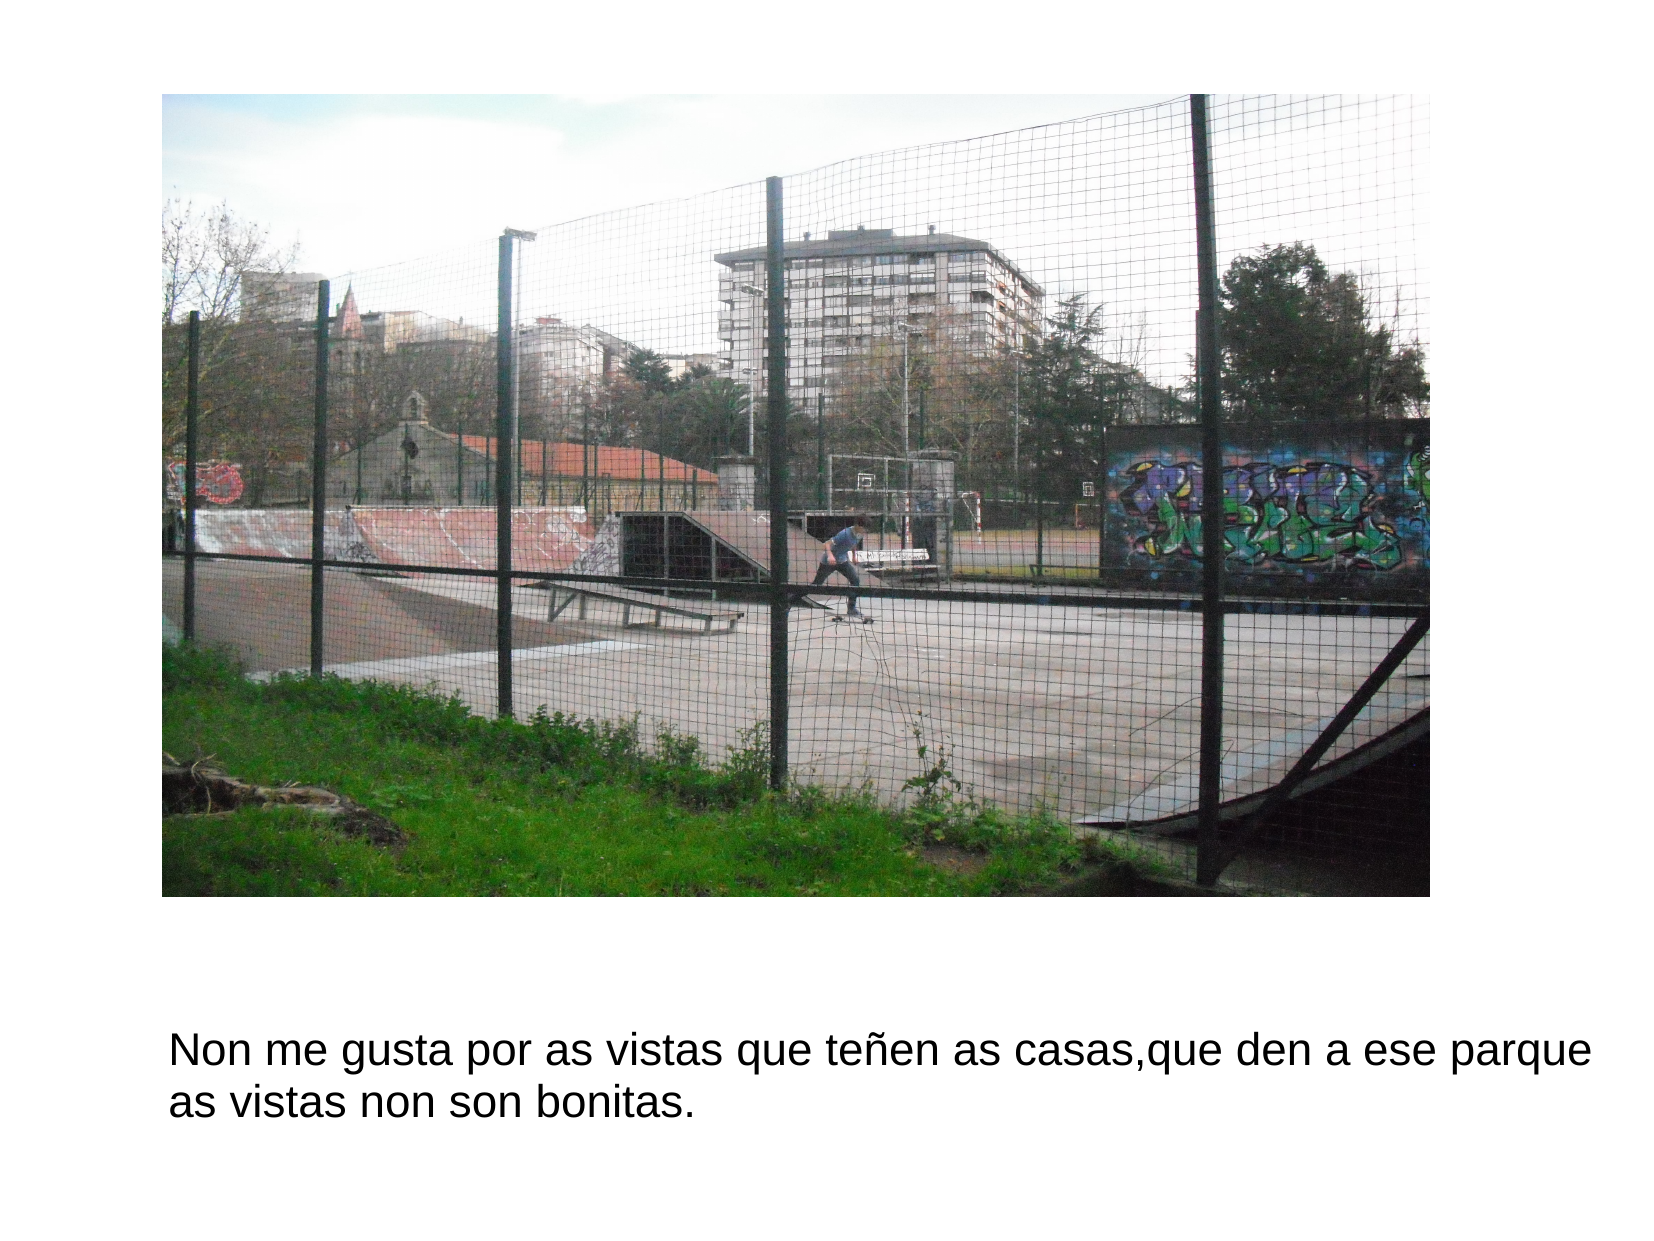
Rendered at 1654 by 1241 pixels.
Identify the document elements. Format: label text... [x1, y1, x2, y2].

picture [162, 94, 1430, 897]
text_box Non me gusta por as vistas que teñen as casas,que den a ese parque as vistas non son bonitas. [153, 1016, 1609, 1134]
